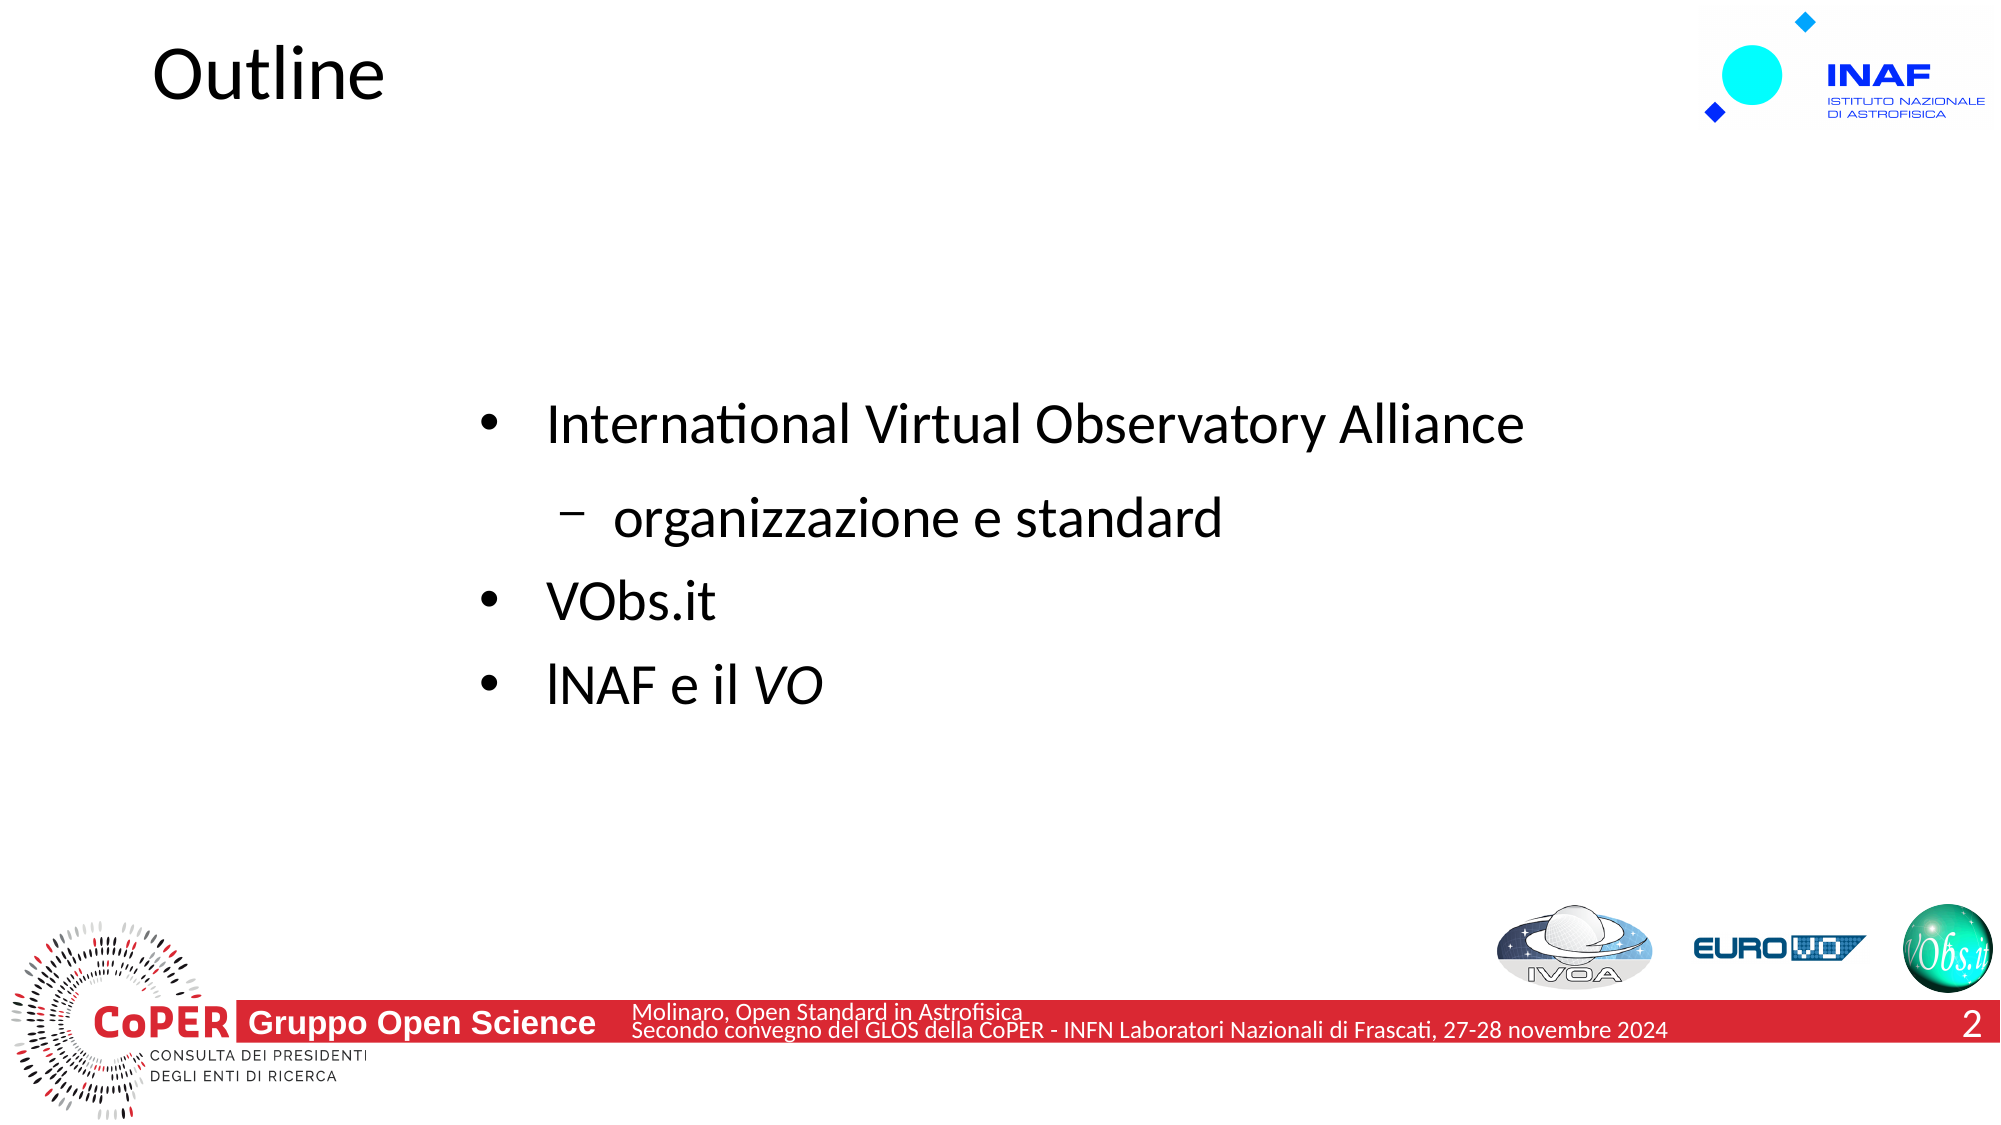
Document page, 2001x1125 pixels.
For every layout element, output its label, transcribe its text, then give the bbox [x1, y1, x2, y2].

footer Molinaro, Open Standard in Astrofisica Secondo convegno del GLOS della CoPER - INFN Laboratori Nazionali di Frascati, 27-28 novembre 2024 [616, 1002, 1863, 1048]
title Outline [137, 24, 1698, 125]
list International Virtual Observatory Alliance organizzazione e standard VObs.it lNAF e il VO [456, 385, 1544, 740]
picture [1698, 5, 1994, 130]
picture [1903, 904, 1993, 993]
picture [1691, 932, 1870, 965]
picture [11, 921, 366, 1120]
slide_number <number> [1898, 999, 1998, 1043]
picture [1491, 903, 1658, 993]
